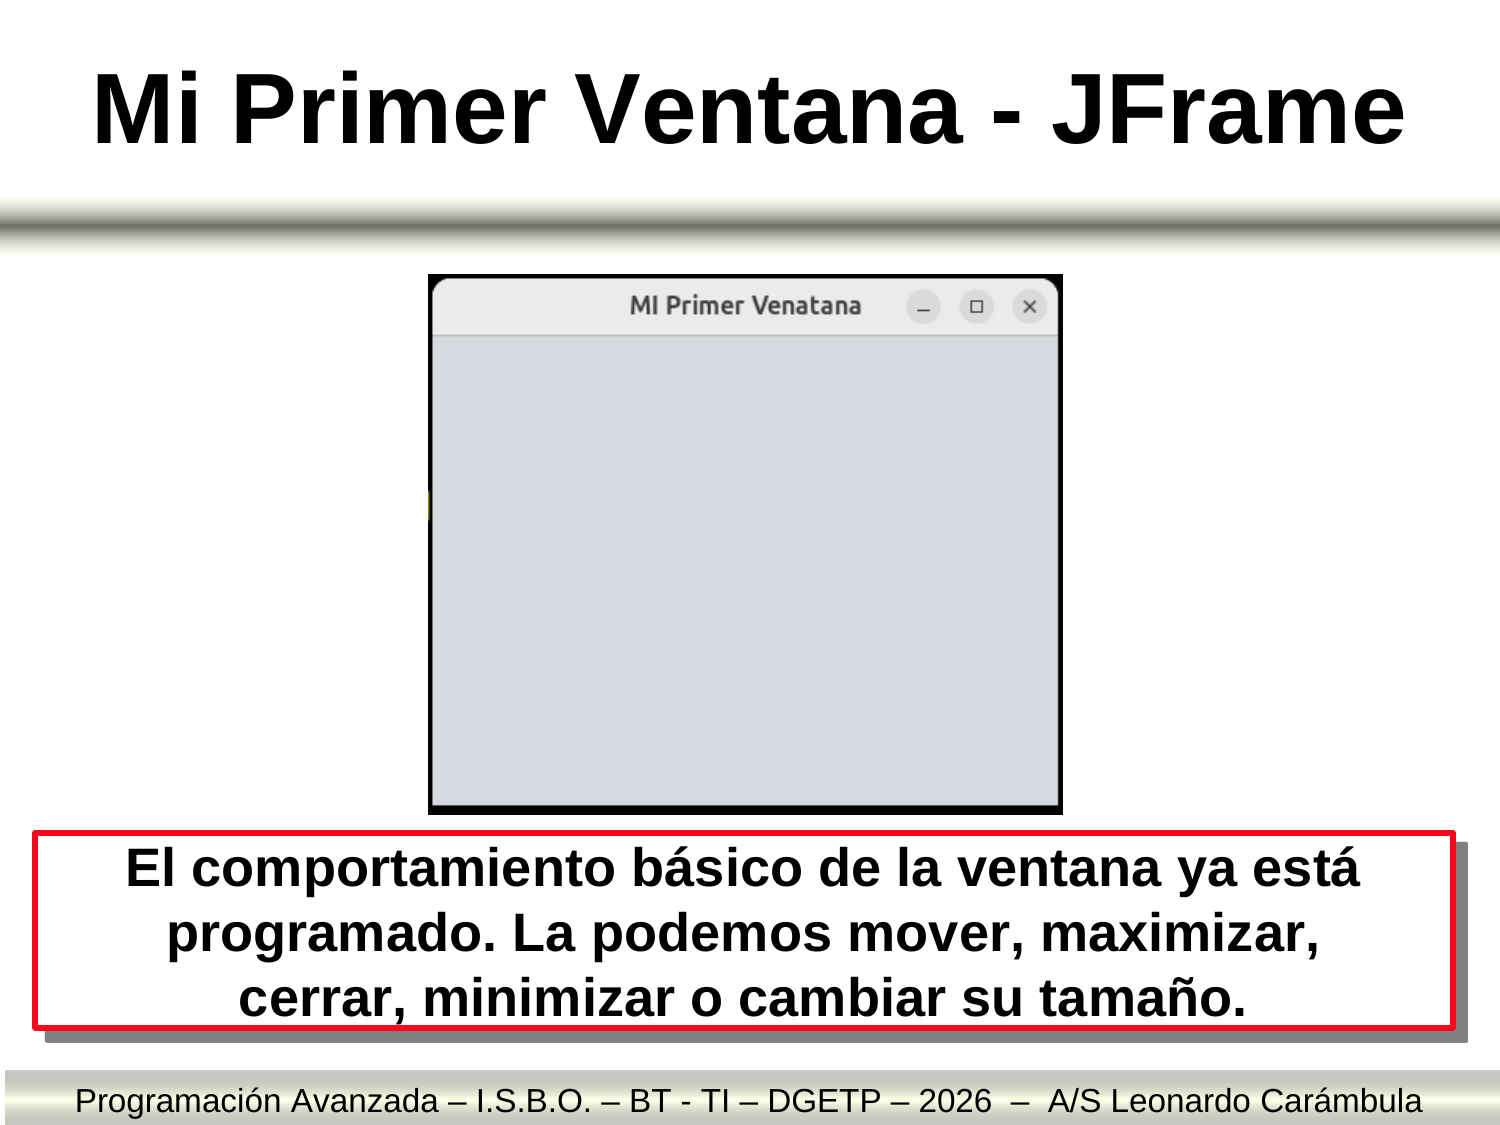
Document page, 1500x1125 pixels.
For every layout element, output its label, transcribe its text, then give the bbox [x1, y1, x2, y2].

text_box El comportamiento básico de la ventana ya está programado. La podemos mover, maximizar, cerrar, minimizar o cambiar su tamaño. [35, 832, 1453, 1028]
picture [428, 274, 1063, 815]
title Mi Primer Ventana - JFrame [0, 9, 1500, 198]
